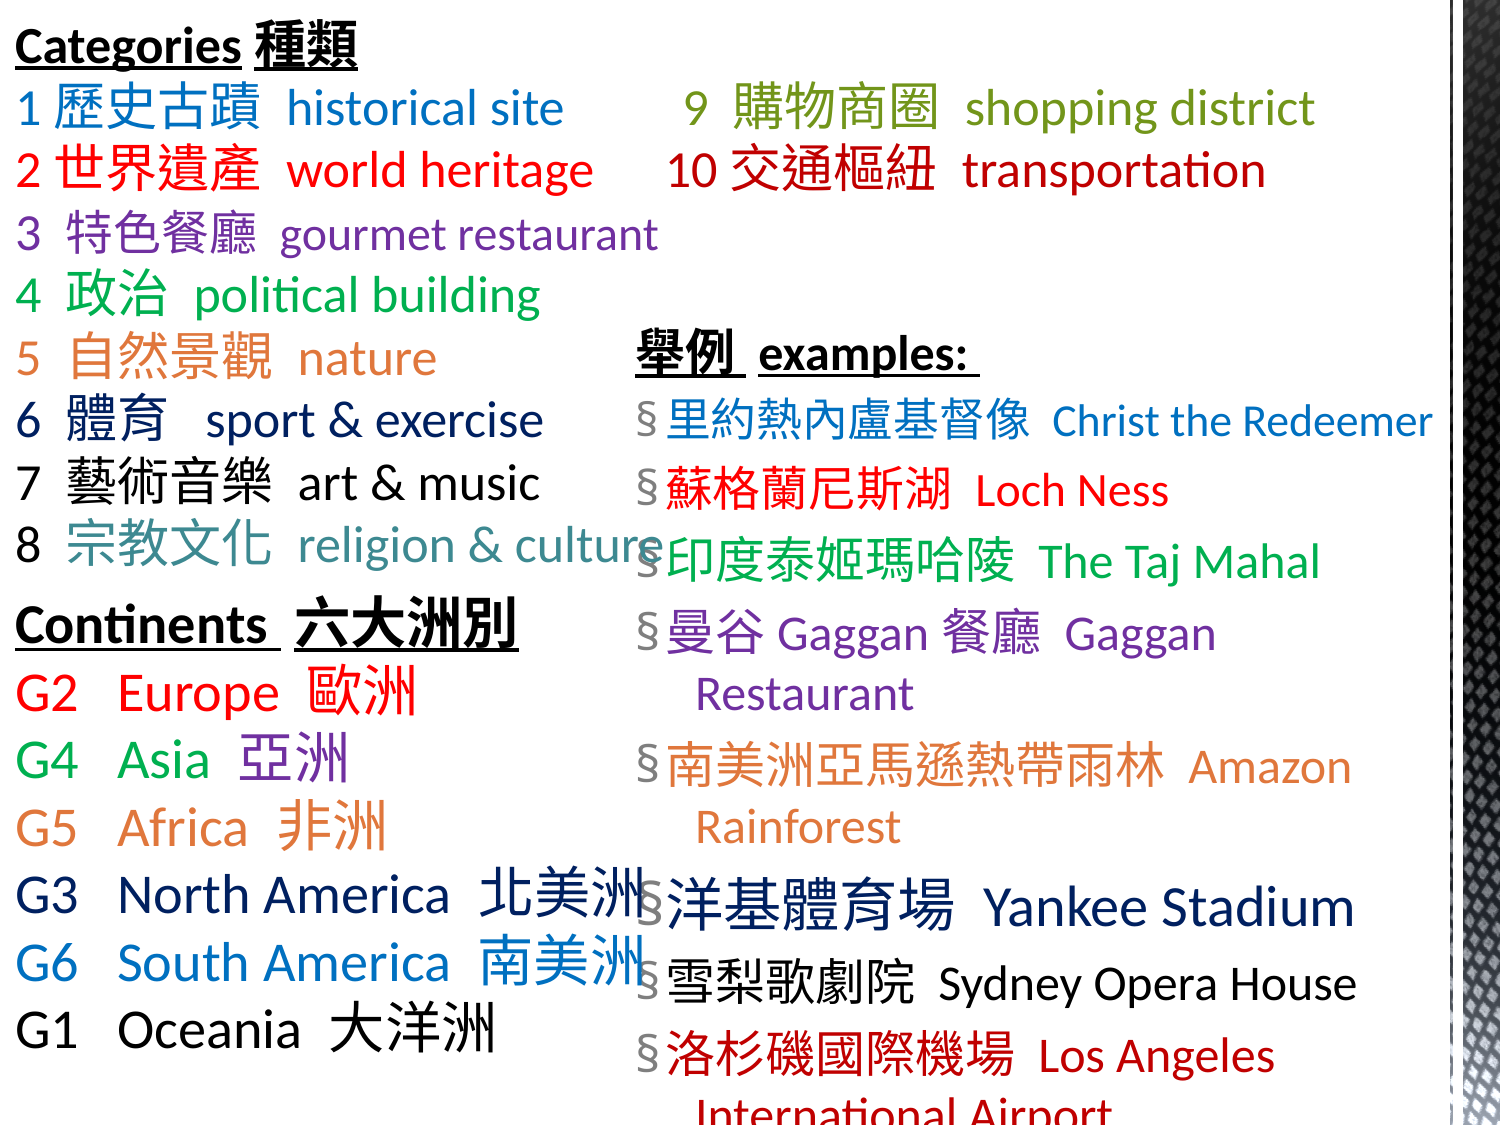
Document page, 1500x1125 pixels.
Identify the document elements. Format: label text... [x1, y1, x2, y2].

text_box Continents 六大洲別 G2 Europe 歐洲 G4 Asia 亞洲 G5 Africa 非洲 G3 North America 北美洲 G6 South America 南美洲 G1 Oceania 大洋洲 [0, 562, 747, 1125]
list 舉例 examples: 里約熱內盧基督像 Christ the Redeemer 蘇格蘭尼斯湖 Loch Ness 印度泰姬瑪哈陵 The Taj Mahal 曼谷Gaggan餐廳 Gaggan Restaurant 南美洲亞馬遜熱帶雨林 Amazon Rainforest 洋基體育場 Yankee Stadium 雪梨歌劇院 Sydney Opera House 洛杉磯國際機場 Los Angeles International Airport [747, 262, 1451, 1125]
title Categories種類 1歷史古蹟 historical site 9 購物商圈 shopping district 2世界遺產 world heritage 10交通樞紐 transportation 3 特色餐廳 gourmet restaurant 4 政治 political building 5 自然景觀 nature 6 體育 sport & exercise 7 藝術音樂 art & music 8 宗教文化 religion & culture [0, 0, 1387, 611]
